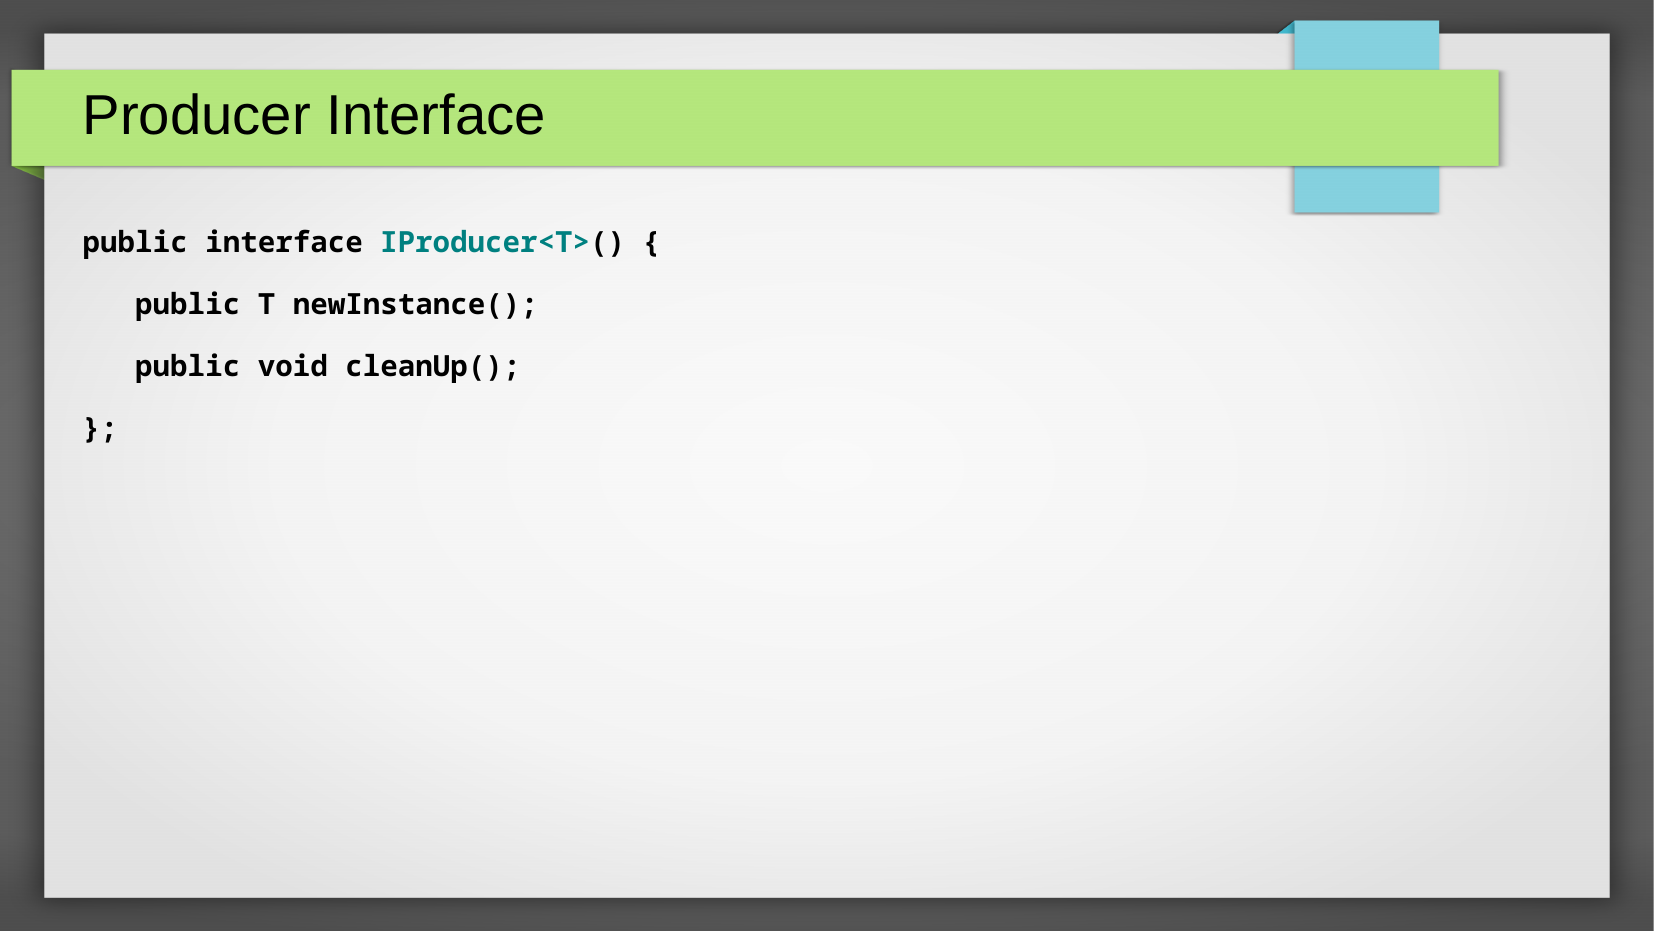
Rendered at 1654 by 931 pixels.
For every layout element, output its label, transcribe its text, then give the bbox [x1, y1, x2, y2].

list public interface IProducer<T>() { public T newInstance(); public void cleanUp(); }; [82, 221, 1571, 761]
picture [0, 0, 1654, 931]
title Producer Interface [82, 70, 1264, 160]
